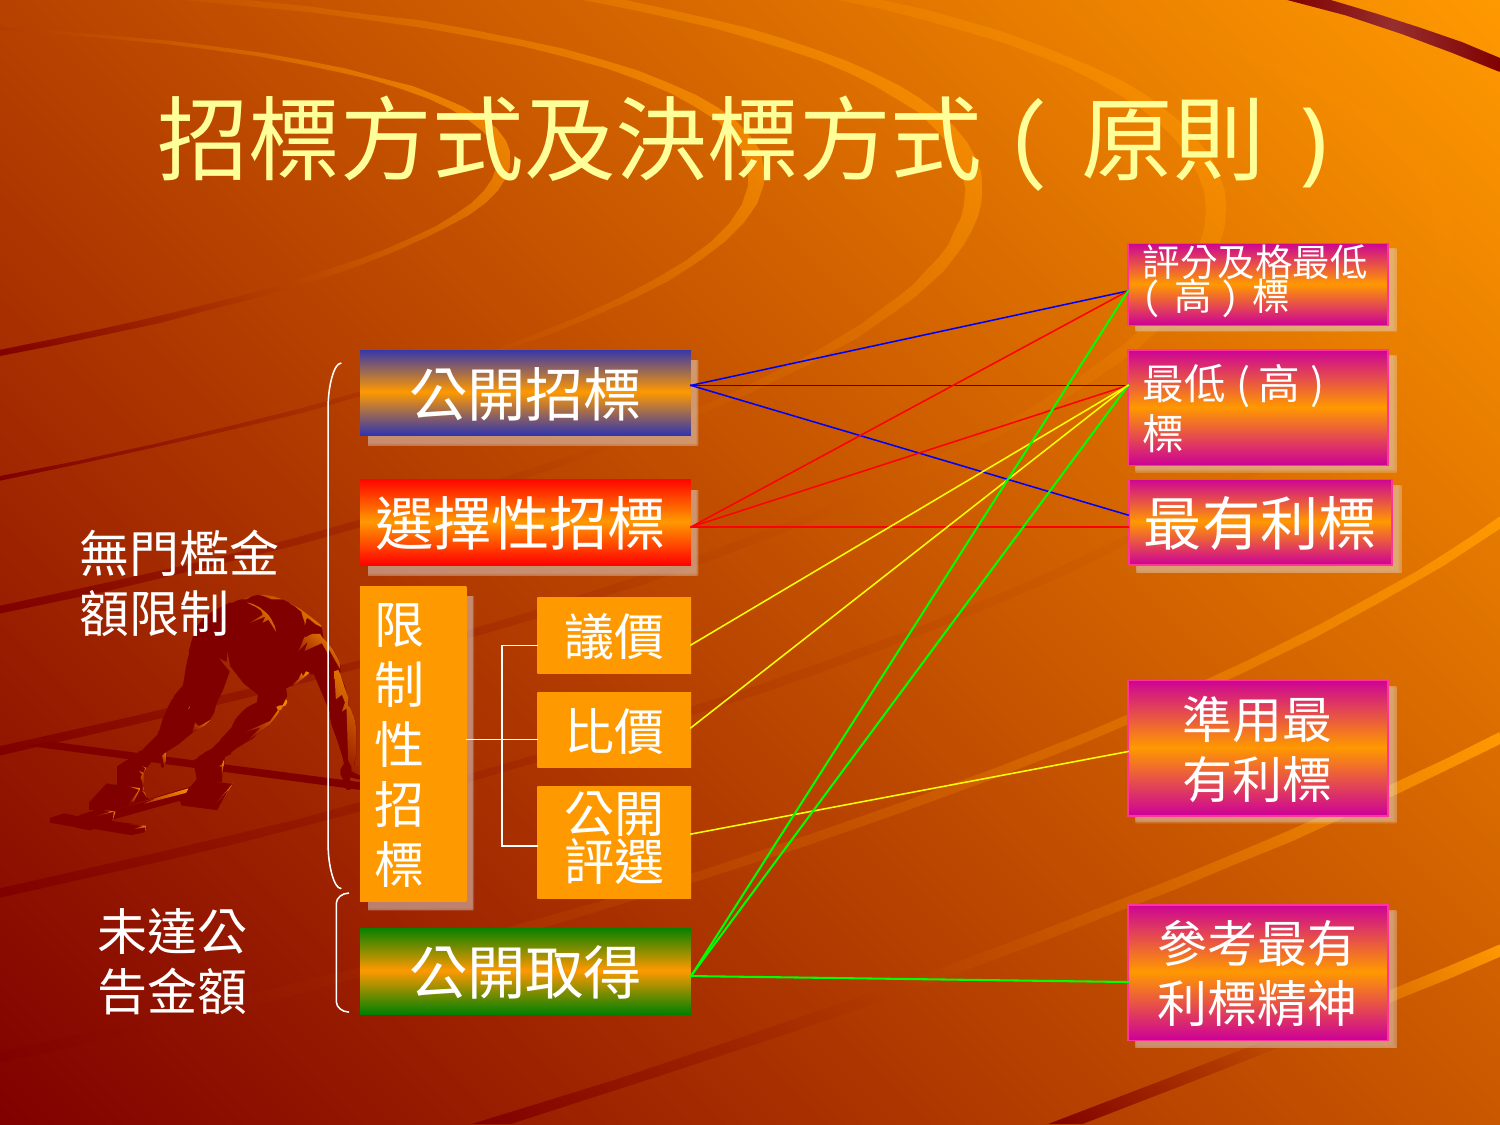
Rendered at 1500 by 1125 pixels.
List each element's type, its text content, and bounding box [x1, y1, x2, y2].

text_box 限制性招標 [360, 586, 467, 902]
text_box 準用最 有利標 [1128, 680, 1388, 817]
text_box 最低(高)標 [1128, 349, 1388, 466]
text_box 未達公告金額 [64, 893, 281, 1029]
text_box 公開取得 [360, 928, 691, 1015]
text_box 比價 [537, 692, 692, 768]
text_box 參考最有利標精神 [1128, 904, 1388, 1041]
text_box 公開招標 [360, 350, 691, 436]
text_box 公開評選 [537, 786, 692, 899]
text_box 評分及格最低(高)標 [1128, 243, 1388, 326]
text_box 最有利標 [1129, 479, 1392, 566]
title 招標方式及決標方式(原則) [112, 42, 1388, 231]
text_box 議價 [537, 597, 692, 674]
text_box 無門檻金額限制 [64, 515, 305, 651]
text_box 選擇性招標 [360, 479, 691, 566]
